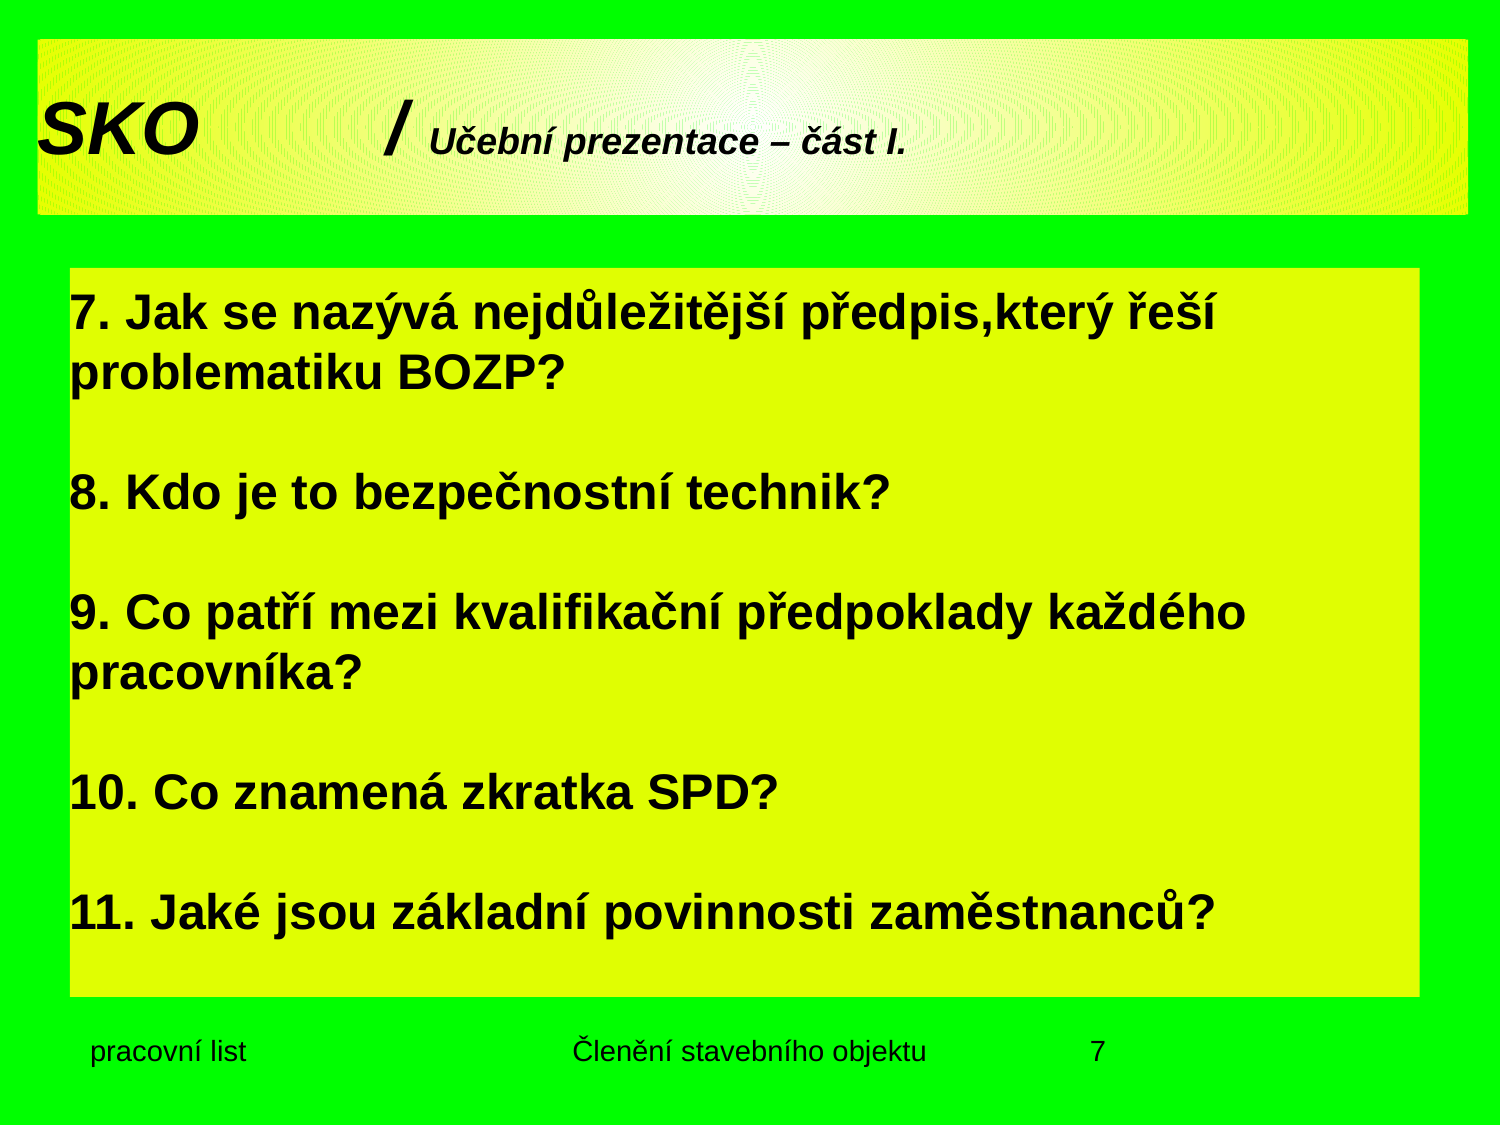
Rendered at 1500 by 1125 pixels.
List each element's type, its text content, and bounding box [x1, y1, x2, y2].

text_box [1074, 1024, 1426, 1103]
text_box SKO / Učební prezentace – část I. [38, 40, 1468, 214]
text_box 7. Jak se nazývá nejdůležitější předpis,který řeší problematiku BOZP? 8. Kdo je to bezpečnostní technik? 9. Co patří mezi kvalifikační předpoklady každého pracovníka? 10. Co znamená zkratka SPD? 11. Jaké jsou základní povinnosti zaměstnanců? [69, 267, 1420, 997]
text_box Členění stavebního objektu [512, 1024, 988, 1103]
text_box pracovní list [75, 1024, 426, 1103]
